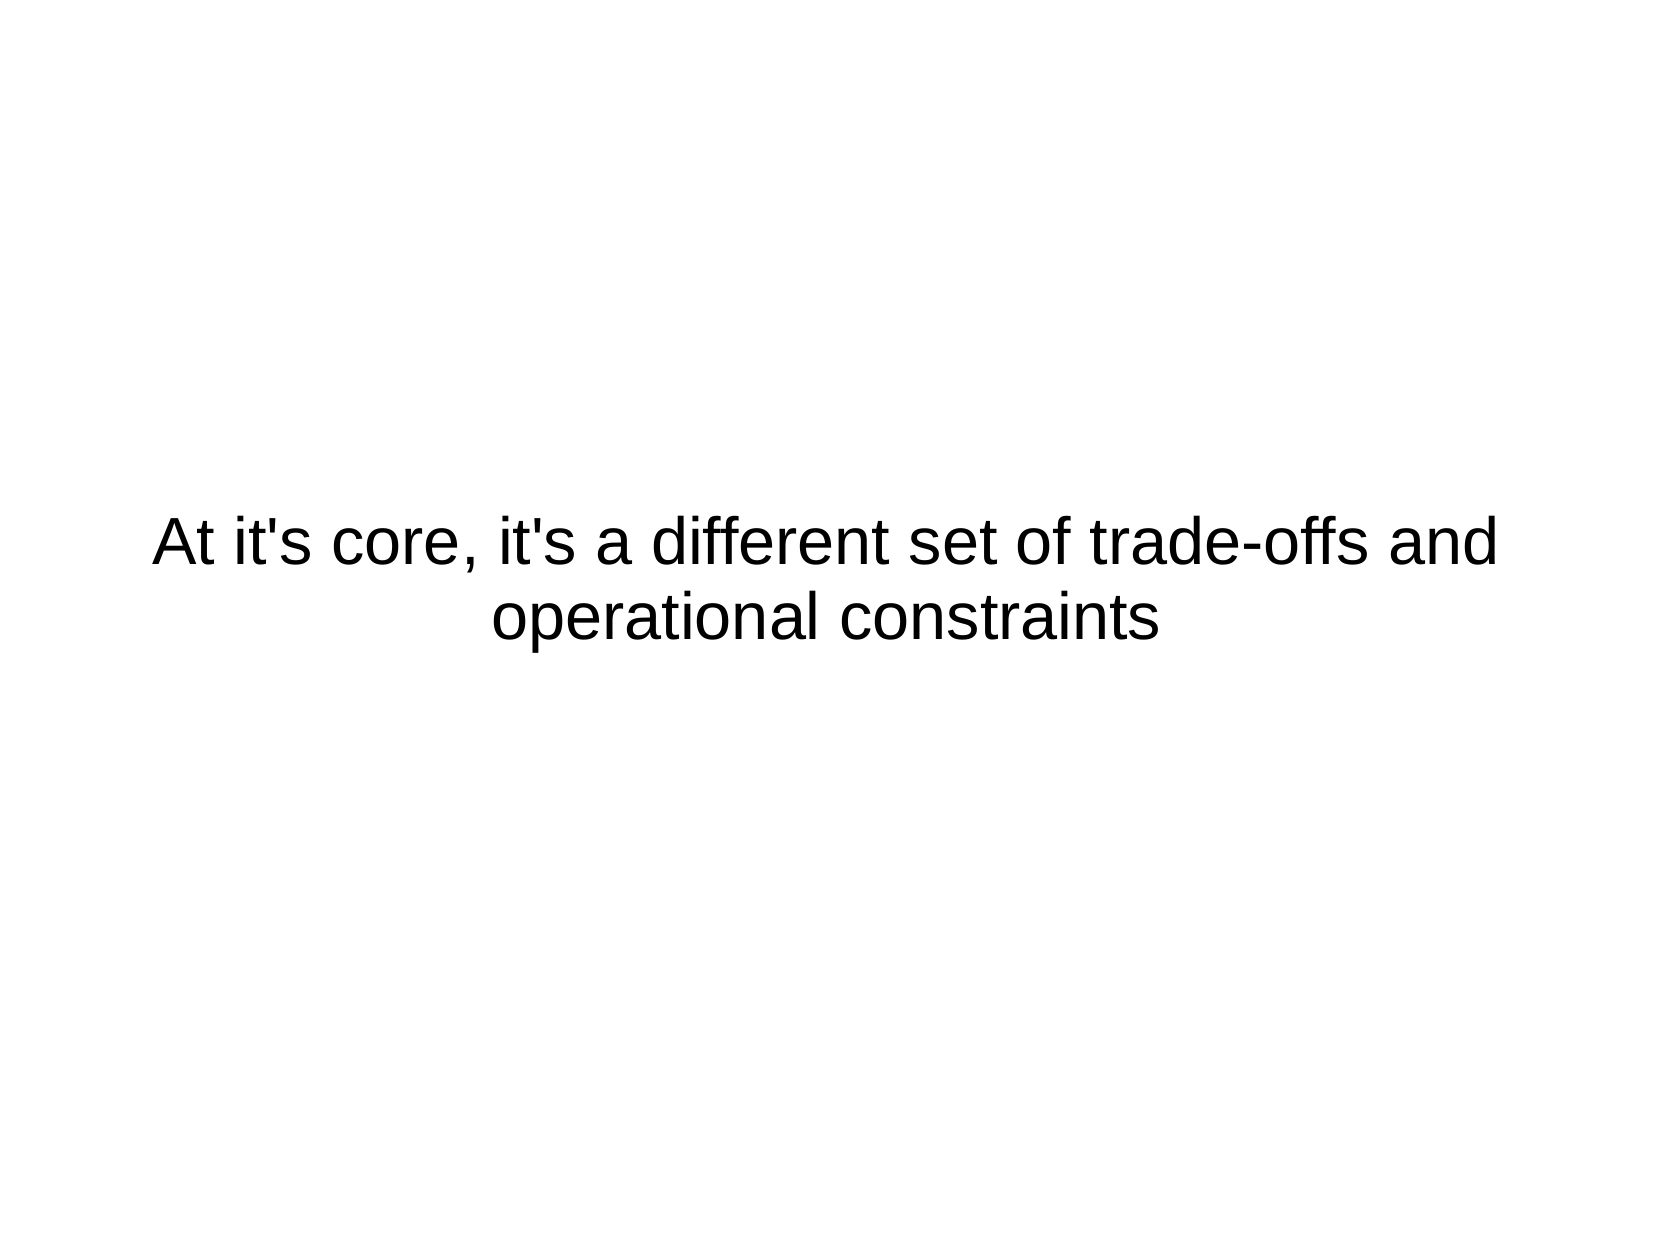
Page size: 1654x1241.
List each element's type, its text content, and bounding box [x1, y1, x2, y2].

subtitle At it's core, it's a different set of trade-offs and operational constraints [82, 49, 1571, 1109]
